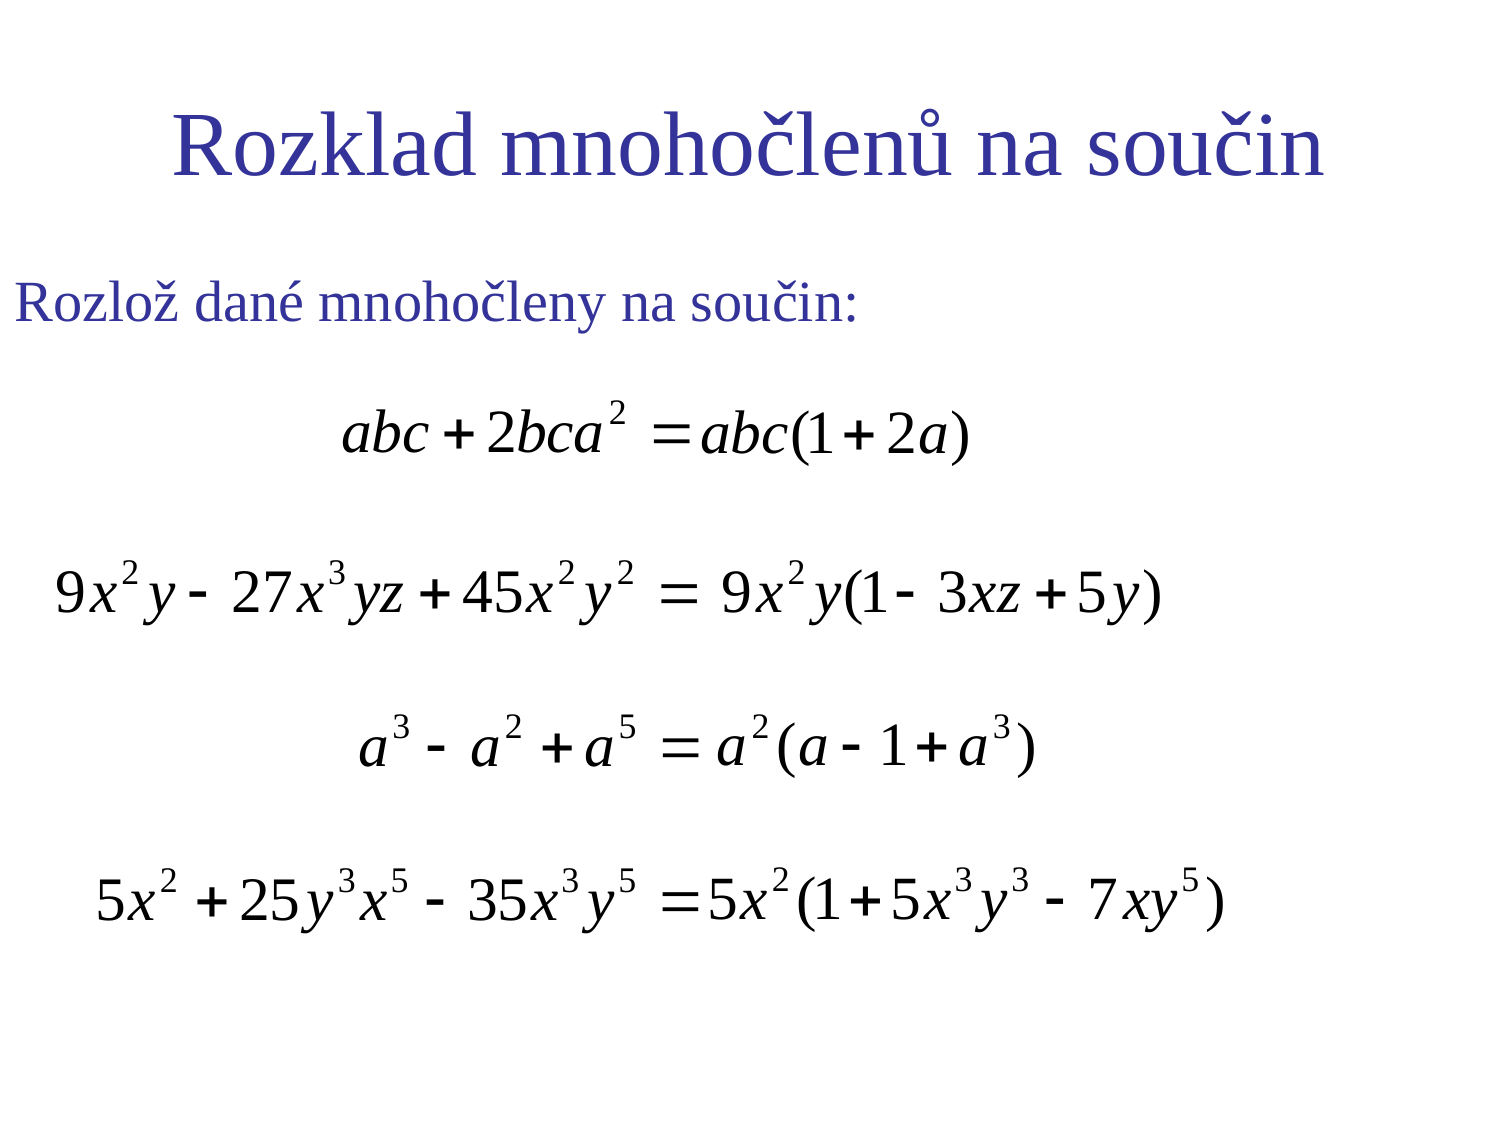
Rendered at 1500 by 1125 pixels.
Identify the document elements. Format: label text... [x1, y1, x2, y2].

chart [349, 699, 703, 782]
chart [707, 699, 1046, 792]
chart [331, 385, 983, 480]
chart [714, 545, 1176, 639]
chart [48, 545, 699, 639]
text_box Rozlož dané mnohočleny na součin: [0, 255, 1500, 341]
chart [87, 852, 1238, 946]
text_box Rozklad mnohočlenů na součin [75, 45, 1426, 233]
